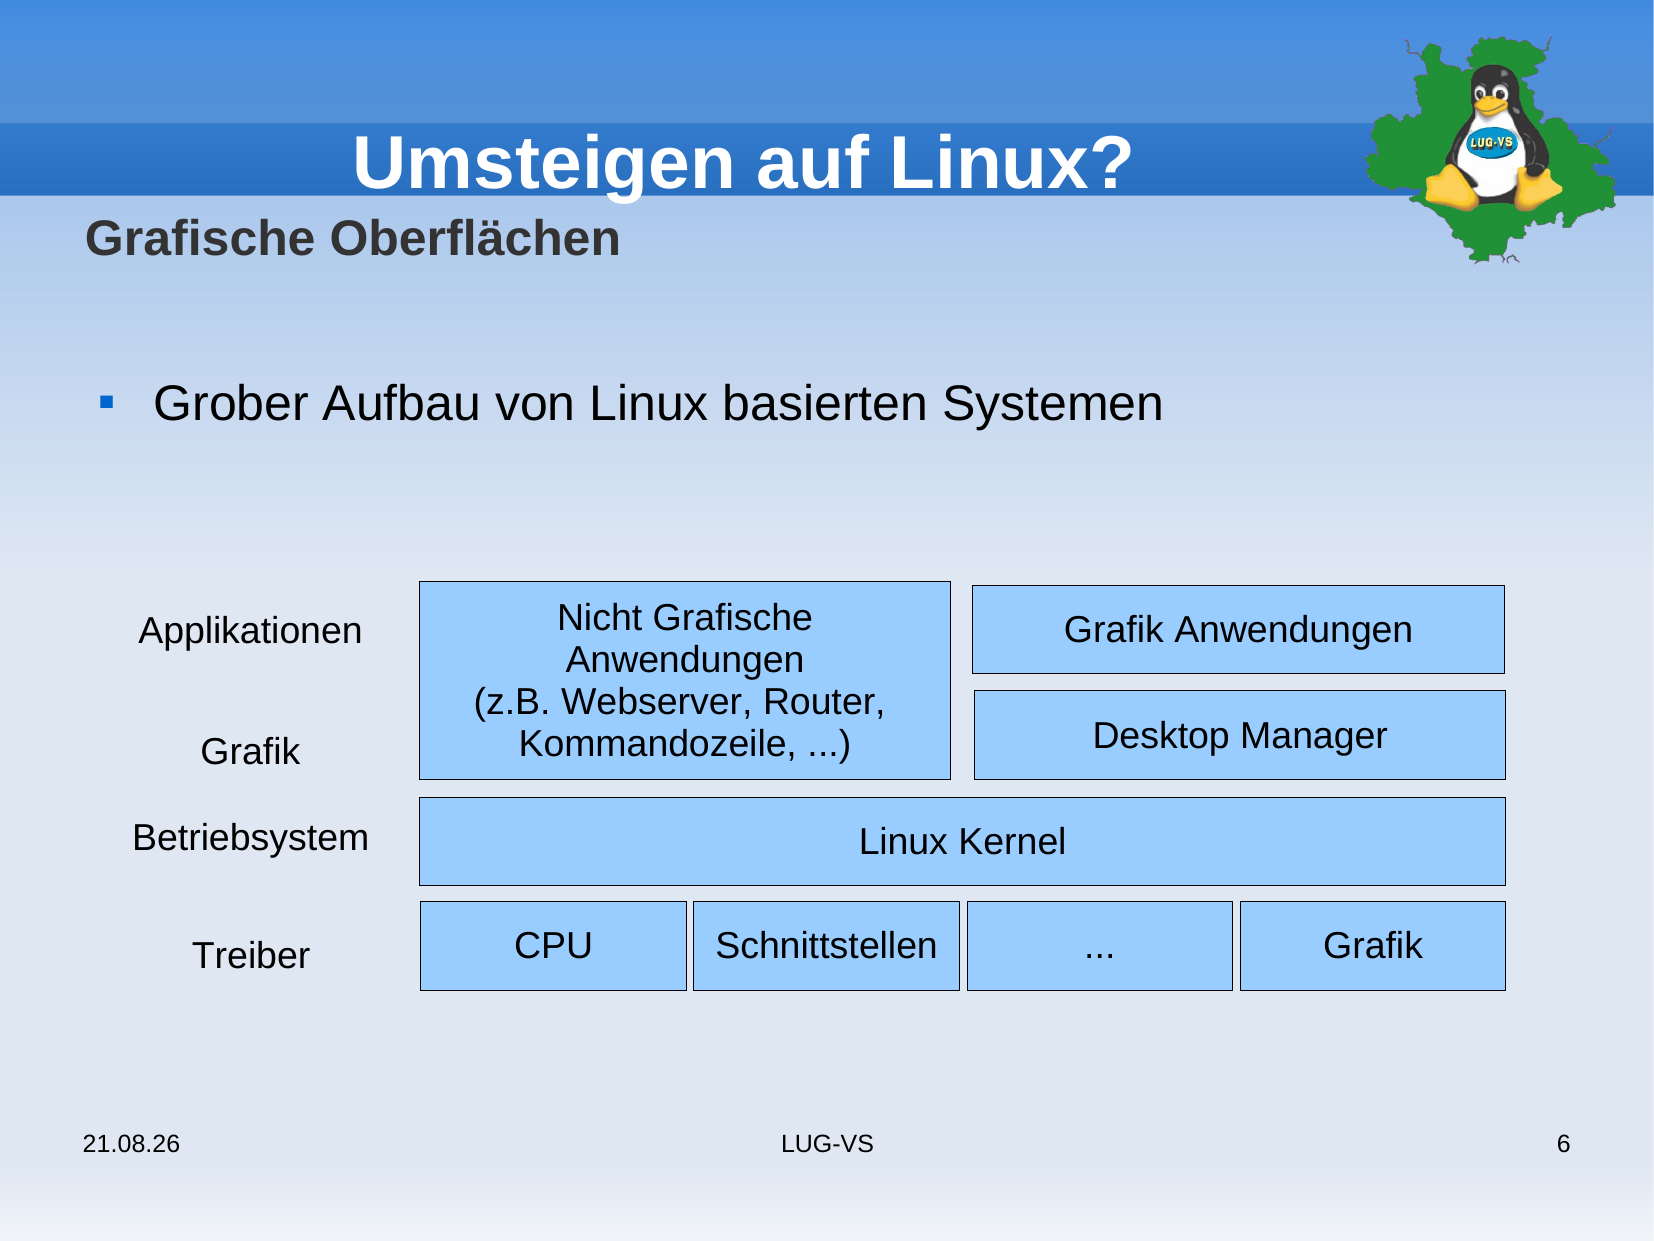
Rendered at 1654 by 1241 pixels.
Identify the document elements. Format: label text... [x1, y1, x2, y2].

picture [0, 0, 1654, 1241]
text_box CPU [420, 901, 687, 991]
list Grober Aufbau von Linux basierten Systemen [82, 290, 1571, 1109]
text_box Grafik [185, 722, 316, 780]
text_box Nicht Grafische Anwendungen (z.B. Webserver, Router, Kommandozeile, ...) [419, 581, 951, 780]
text_box Grafik [1240, 901, 1506, 991]
title Umsteigen auf Linux? [0, 59, 1489, 267]
text_box ... [967, 901, 1233, 991]
text_box Desktop Manager [974, 690, 1506, 780]
text_box Schnittstellen [693, 901, 960, 991]
picture [1489, 137, 1512, 149]
text_box Betriebsystem [117, 809, 385, 866]
text_box Treiber [177, 927, 326, 984]
text_box Grafik Anwendungen [972, 585, 1505, 674]
text_box Applikationen [123, 602, 378, 660]
text_box Grafische Oberflächen [14, 209, 981, 266]
text_box Linux Kernel [419, 797, 1506, 886]
